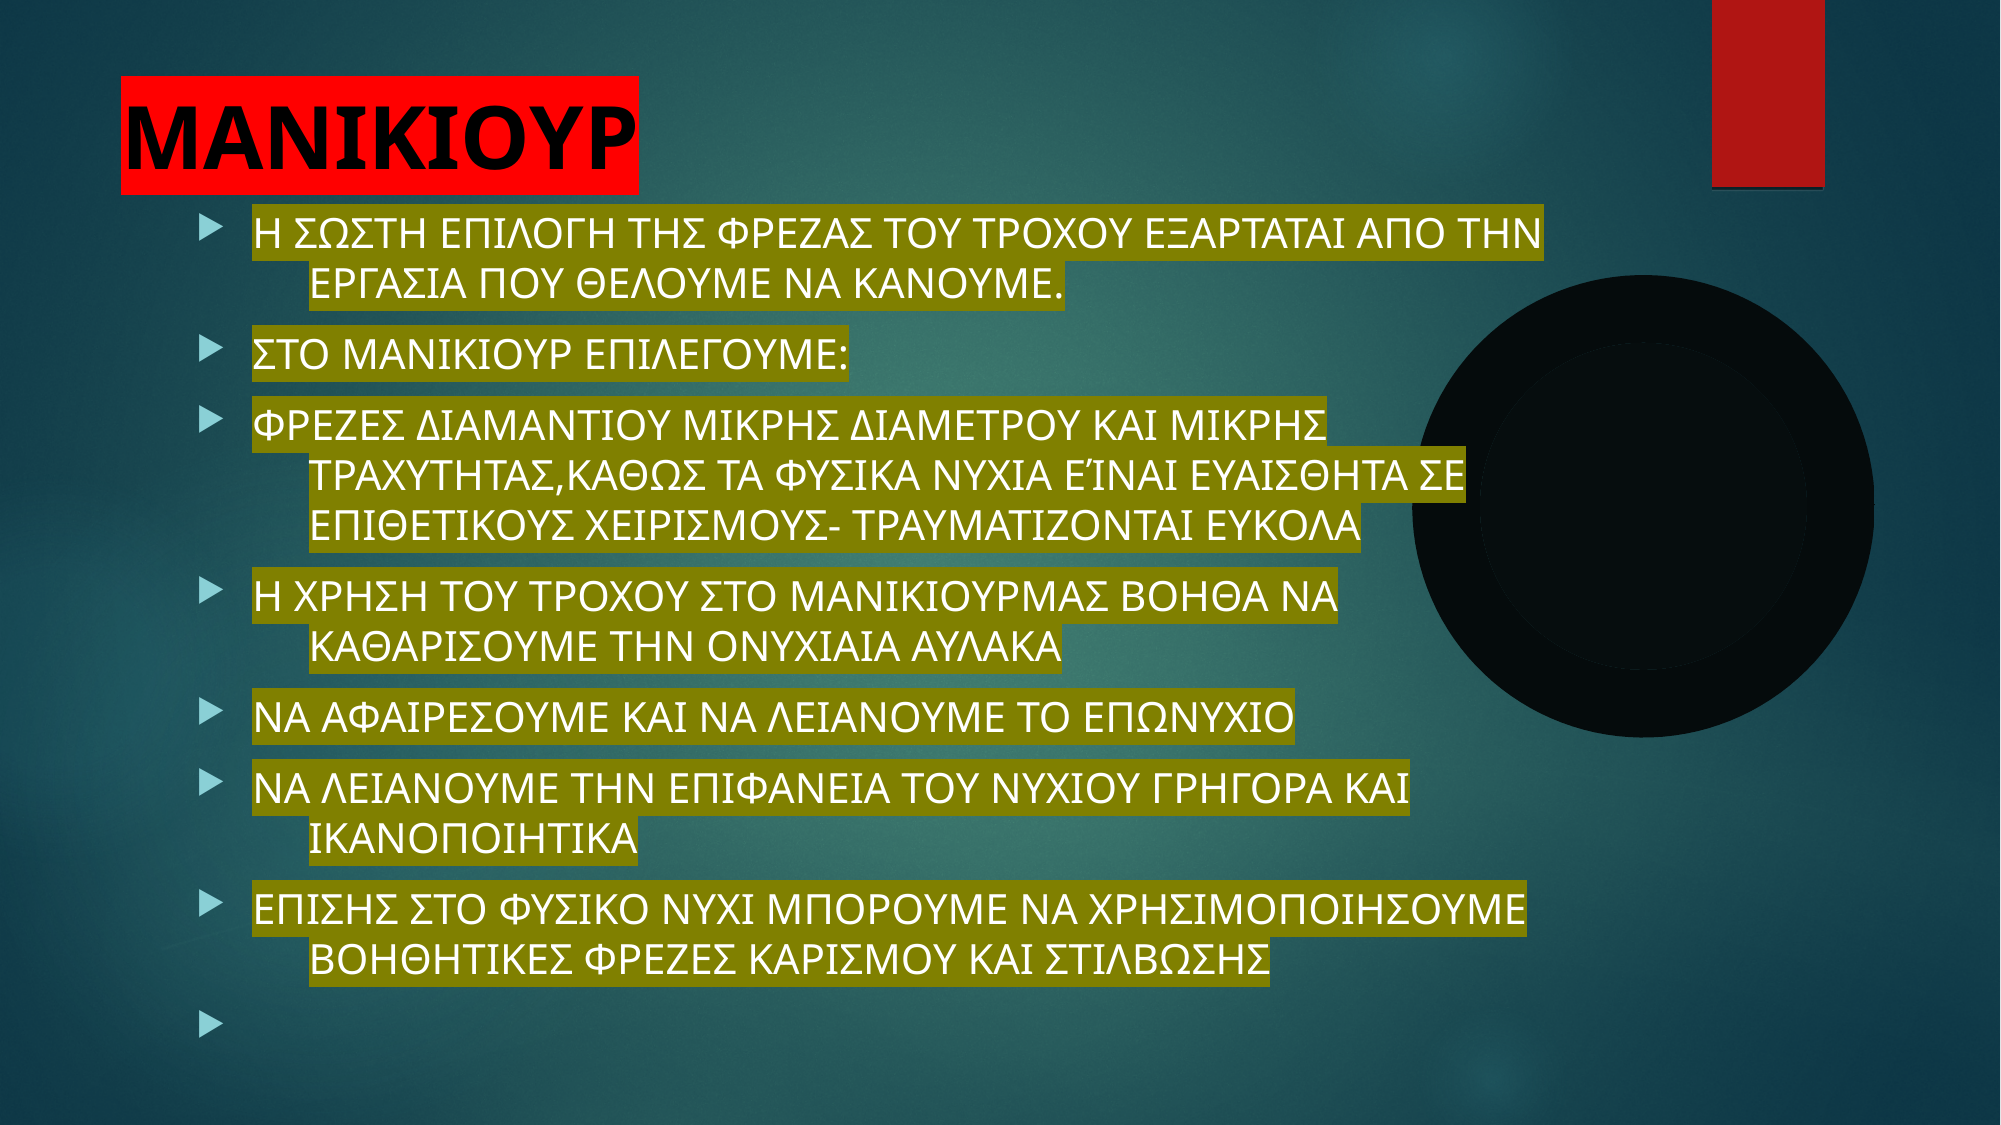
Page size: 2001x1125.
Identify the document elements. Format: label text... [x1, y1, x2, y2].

title ΜΑΝΙΚΙΟΥΡ [106, 74, 775, 200]
list Η ΣΩΣΤΗ ΕΠΙΛΟΓΗ ΤΗΣ ΦΡΕΖΑΣ ΤΟΥ ΤΡΟΧΟΥ ΕΞΑΡΤΑΤΑΙ ΑΠΟ ΤΗΝ ΕΡΓΑΣΙΑ ΠΟΥ ΘΕΛΟΥΜΕ ΝΑ ΚΑΝΟΥΜΕ. ΣΤΟ ΜΑΝΙΚΙΟΥΡ ΕΠΙΛΕΓΟΥΜΕ: ΦΡΕΖΕΣ ΔΙΑΜΑΝΤΙΟΥ ΜΙΚΡΗΣ ΔΙΑΜΕΤΡΟΥ ΚΑΙ ΜΙΚΡΗΣ ΤΡΑΧΥΤΗΤΑΣ,ΚΑΘΩΣ ΤΑ ΦΥΣΙΚΑ ΝΥΧΙΑ ΕΊΝΑΙ ΕΥΑΙΣΘΗΤΑ ΣΕ ΕΠΙΘΕΤΙΚΟΥΣ ΧΕΙΡΙΣΜΟΥΣ- ΤΡΑΥΜΑΤΙΖΟΝΤΑΙ ΕΥΚΟΛΑ Η ΧΡΗΣΗ ΤΟΥ ΤΡΟΧΟΥ ΣΤΟ ΜΑΝΙΚΙΟΥΡΜΑΣ ΒΟΗΘΑ ΝΑ ΚΑΘΑΡΙΣΟΥΜΕ ΤΗΝ ΟΝΥΧΙΑΙΑ ΑΥΛΑΚΑ ΝΑ ΑΦΑΙΡΕΣΟΥΜΕ ΚΑΙ ΝΑ ΛΕΙΑΝΟΥΜΕ ΤΟ ΕΠΩΝΥΧΙΟ ΝΑ ΛΕΙΑΝΟΥΜΕ ΤΗΝ ΕΠΙΦΑΝΕΙΑ ΤΟΥ ΝΥΧΙΟΥ ΓΡΗΓΟΡΑ ΚΑΙ ΙΚΑΝΟΠΟΙΗΤΙΚΑ ΕΠΙΣΗΣ ΣΤΟ ΦΥΣΙΚΟ ΝΥΧΙ ΜΠΟΡΟΥΜΕ ΝΑ ΧΡΗΣΙΜΟΠΟΙΗΣΟΥΜΕ ΒΟΗΘΗΤΙΚΕΣ ΦΡΕΖΕΣ ΚΑΡΙΣΜΟΥ ΚΑΙ ΣΤΙΛΒΩΣΗΣ [181, 199, 1649, 1025]
